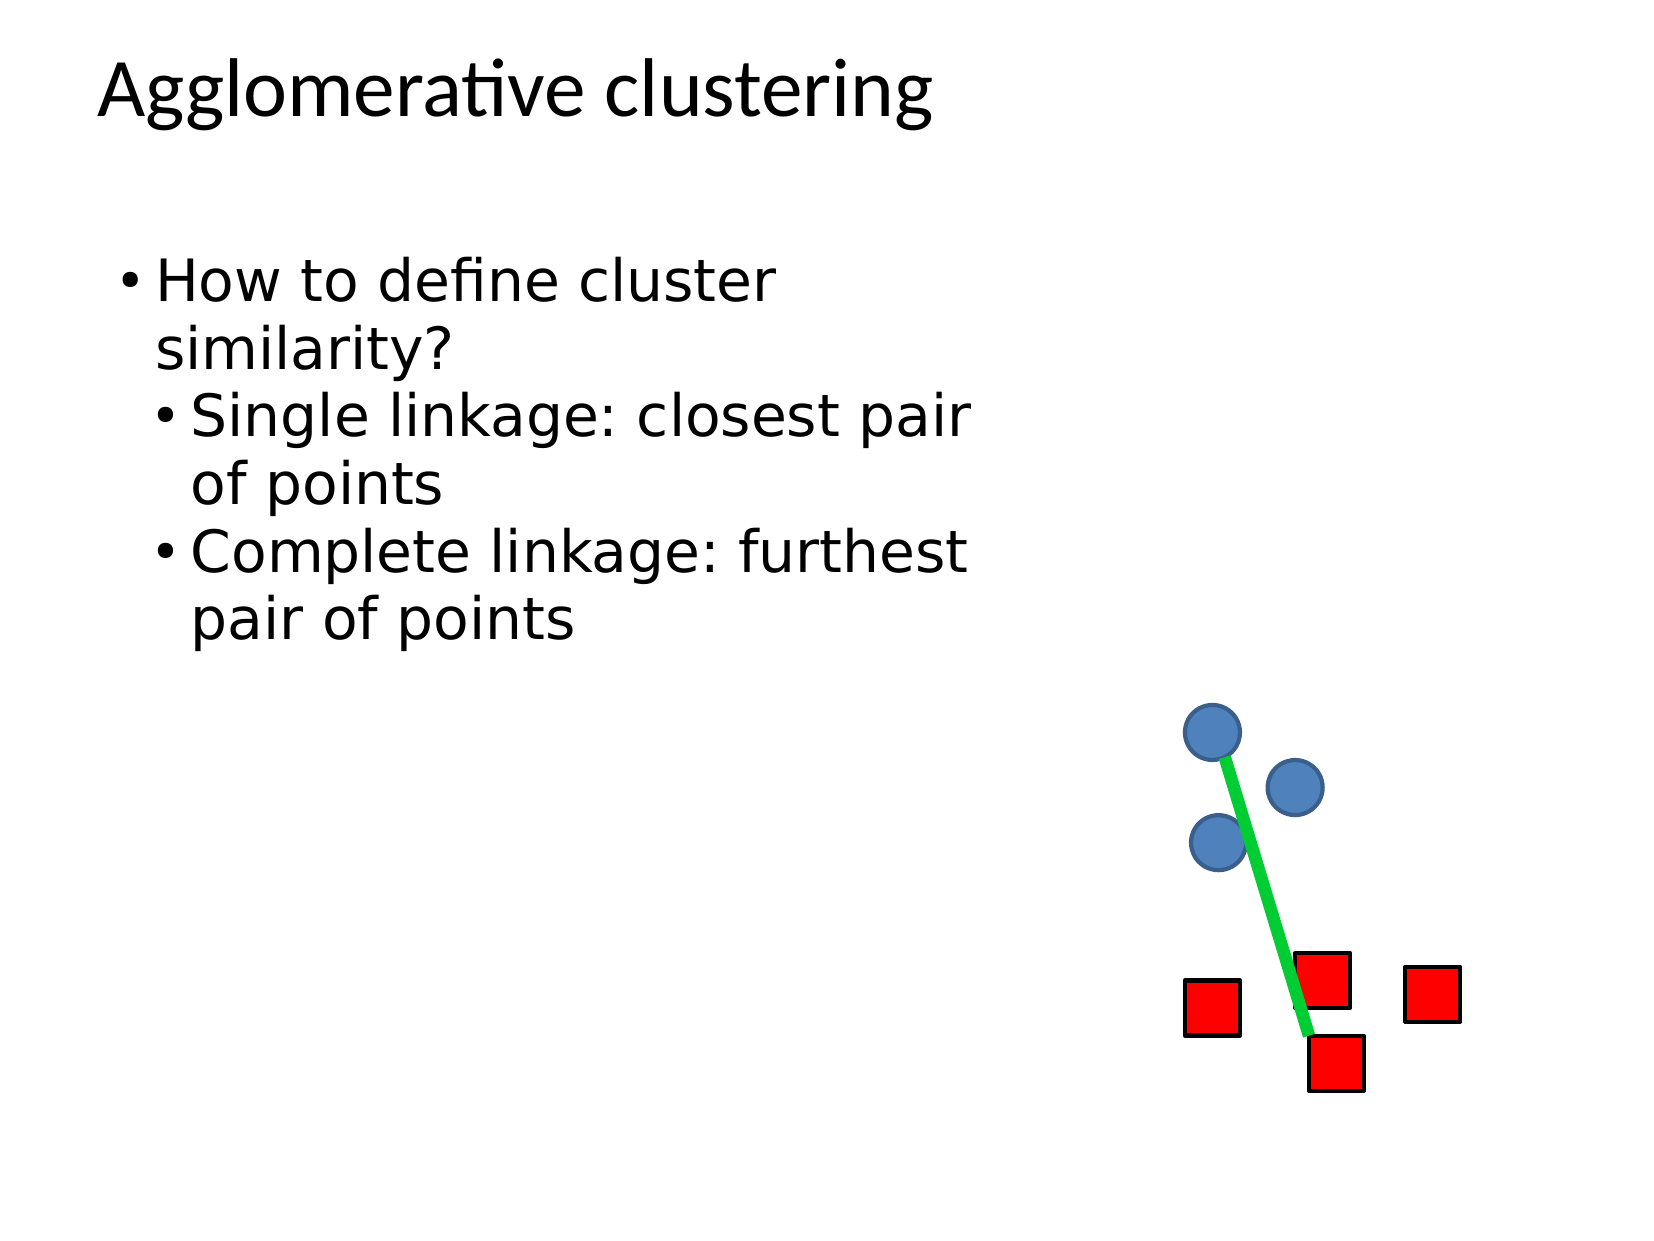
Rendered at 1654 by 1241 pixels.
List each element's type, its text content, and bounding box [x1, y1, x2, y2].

text_box [1295, 952, 1351, 1008]
text_box How to define cluster similarity? Single linkage: closest pair of points Complete linkage: furthest pair of points [105, 240, 1006, 662]
text_box [1308, 1035, 1364, 1091]
text_box [1405, 966, 1461, 1022]
text_box Agglomerative clustering [82, 0, 1571, 166]
text_box [1267, 760, 1323, 816]
text_box [1191, 815, 1246, 871]
text_box [1184, 704, 1240, 760]
text_box [1184, 980, 1240, 1036]
